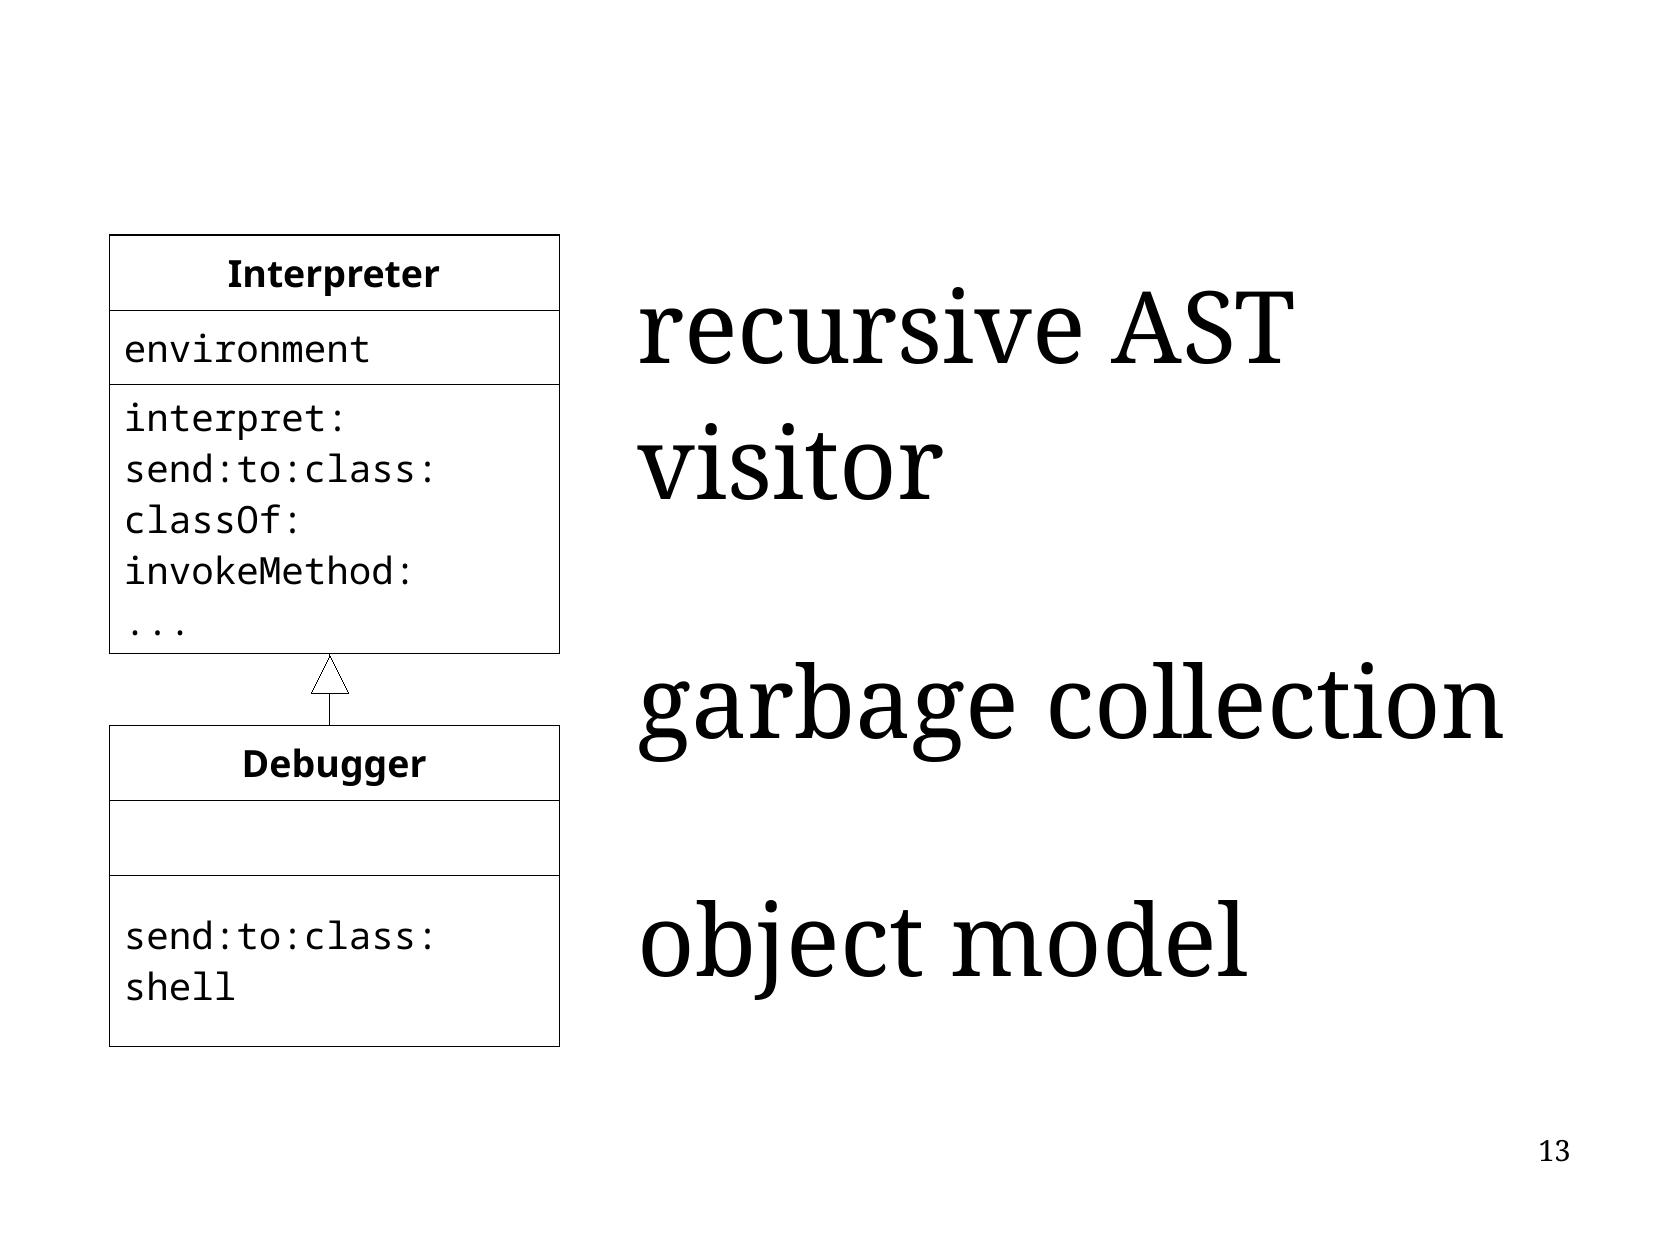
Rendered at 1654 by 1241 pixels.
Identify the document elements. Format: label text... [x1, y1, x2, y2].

text_box [109, 800, 560, 875]
text_box recursive AST visitor garbage collection object model [637, 237, 1576, 1026]
text_box environment [109, 310, 560, 384]
text_box interpret: send:to:class: classOf: invokeMethod: ... [109, 384, 560, 654]
text_box Interpreter [109, 235, 560, 310]
text_box [311, 655, 349, 694]
text_box Debugger [109, 725, 560, 800]
text_box send:to:class: shell [109, 875, 560, 1047]
